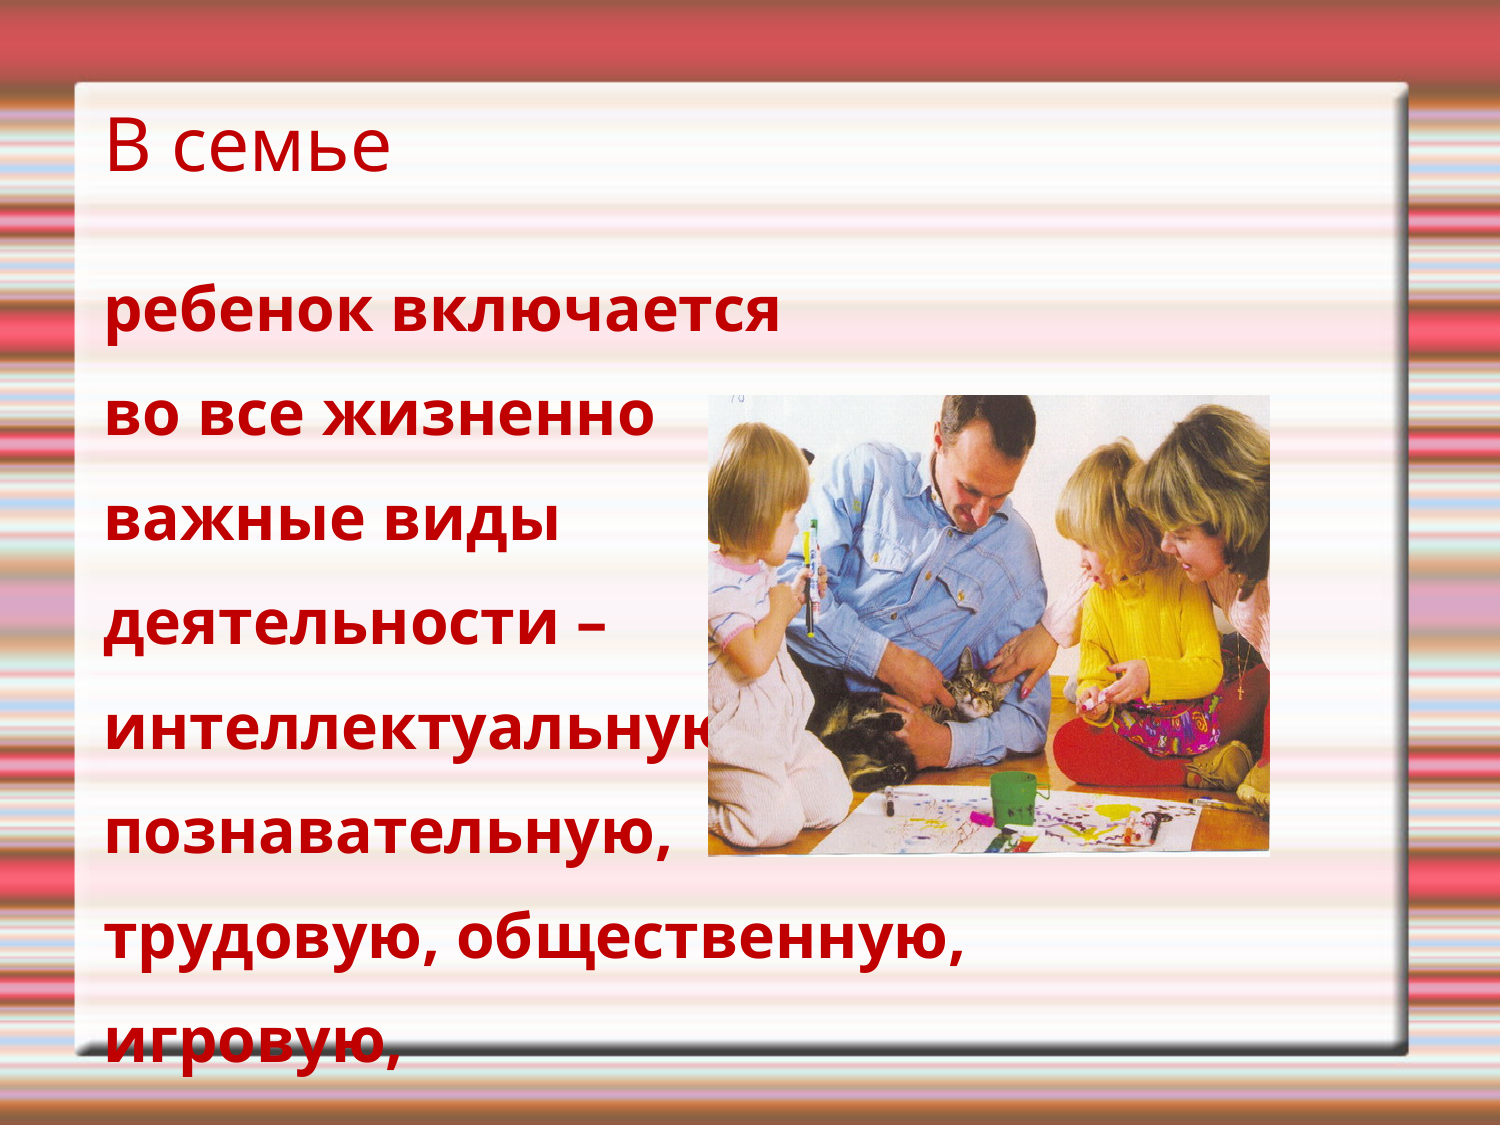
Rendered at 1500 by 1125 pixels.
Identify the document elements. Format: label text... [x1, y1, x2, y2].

picture [0, 0, 1500, 1125]
title В семье [88, 88, 1500, 227]
picture [708, 395, 1270, 857]
list ребенок включается во все жизненно важные виды деятельности – интеллектуальную, познавательную, трудовую, общественную, игровую, творческую и другие. [88, 261, 1500, 1004]
